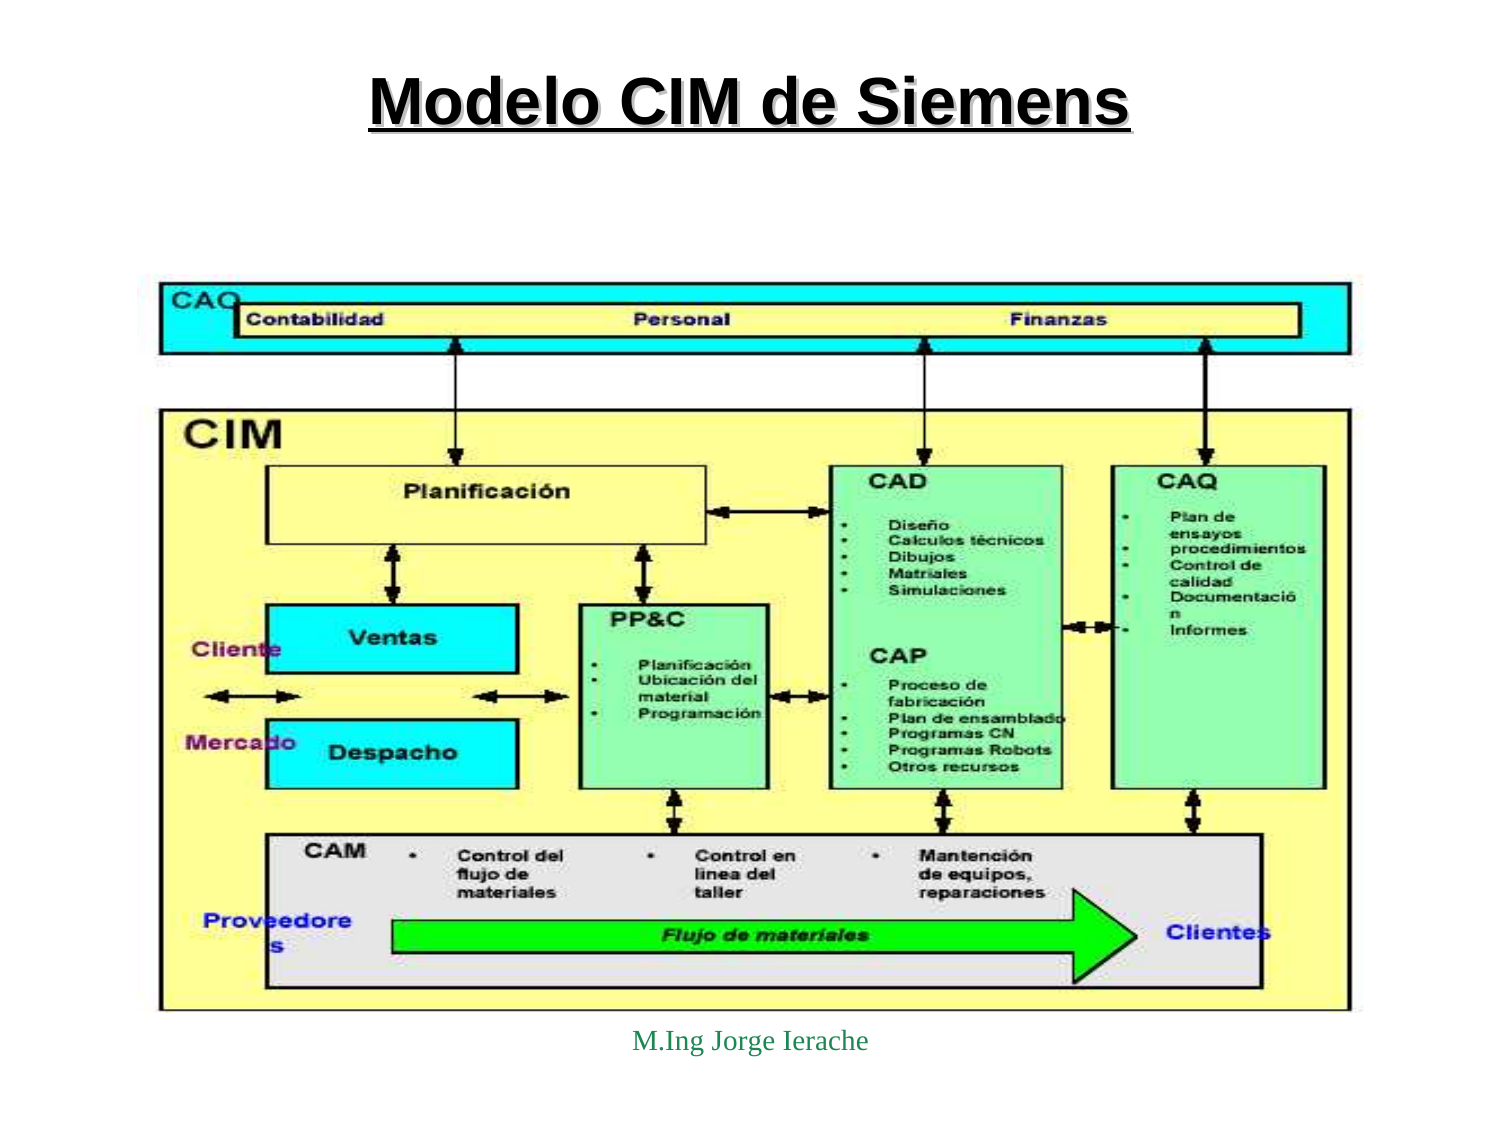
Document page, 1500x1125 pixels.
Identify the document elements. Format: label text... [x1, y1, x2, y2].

title Modelo CIM de Siemens [74, 44, 1425, 158]
picture [137, 274, 1375, 1013]
